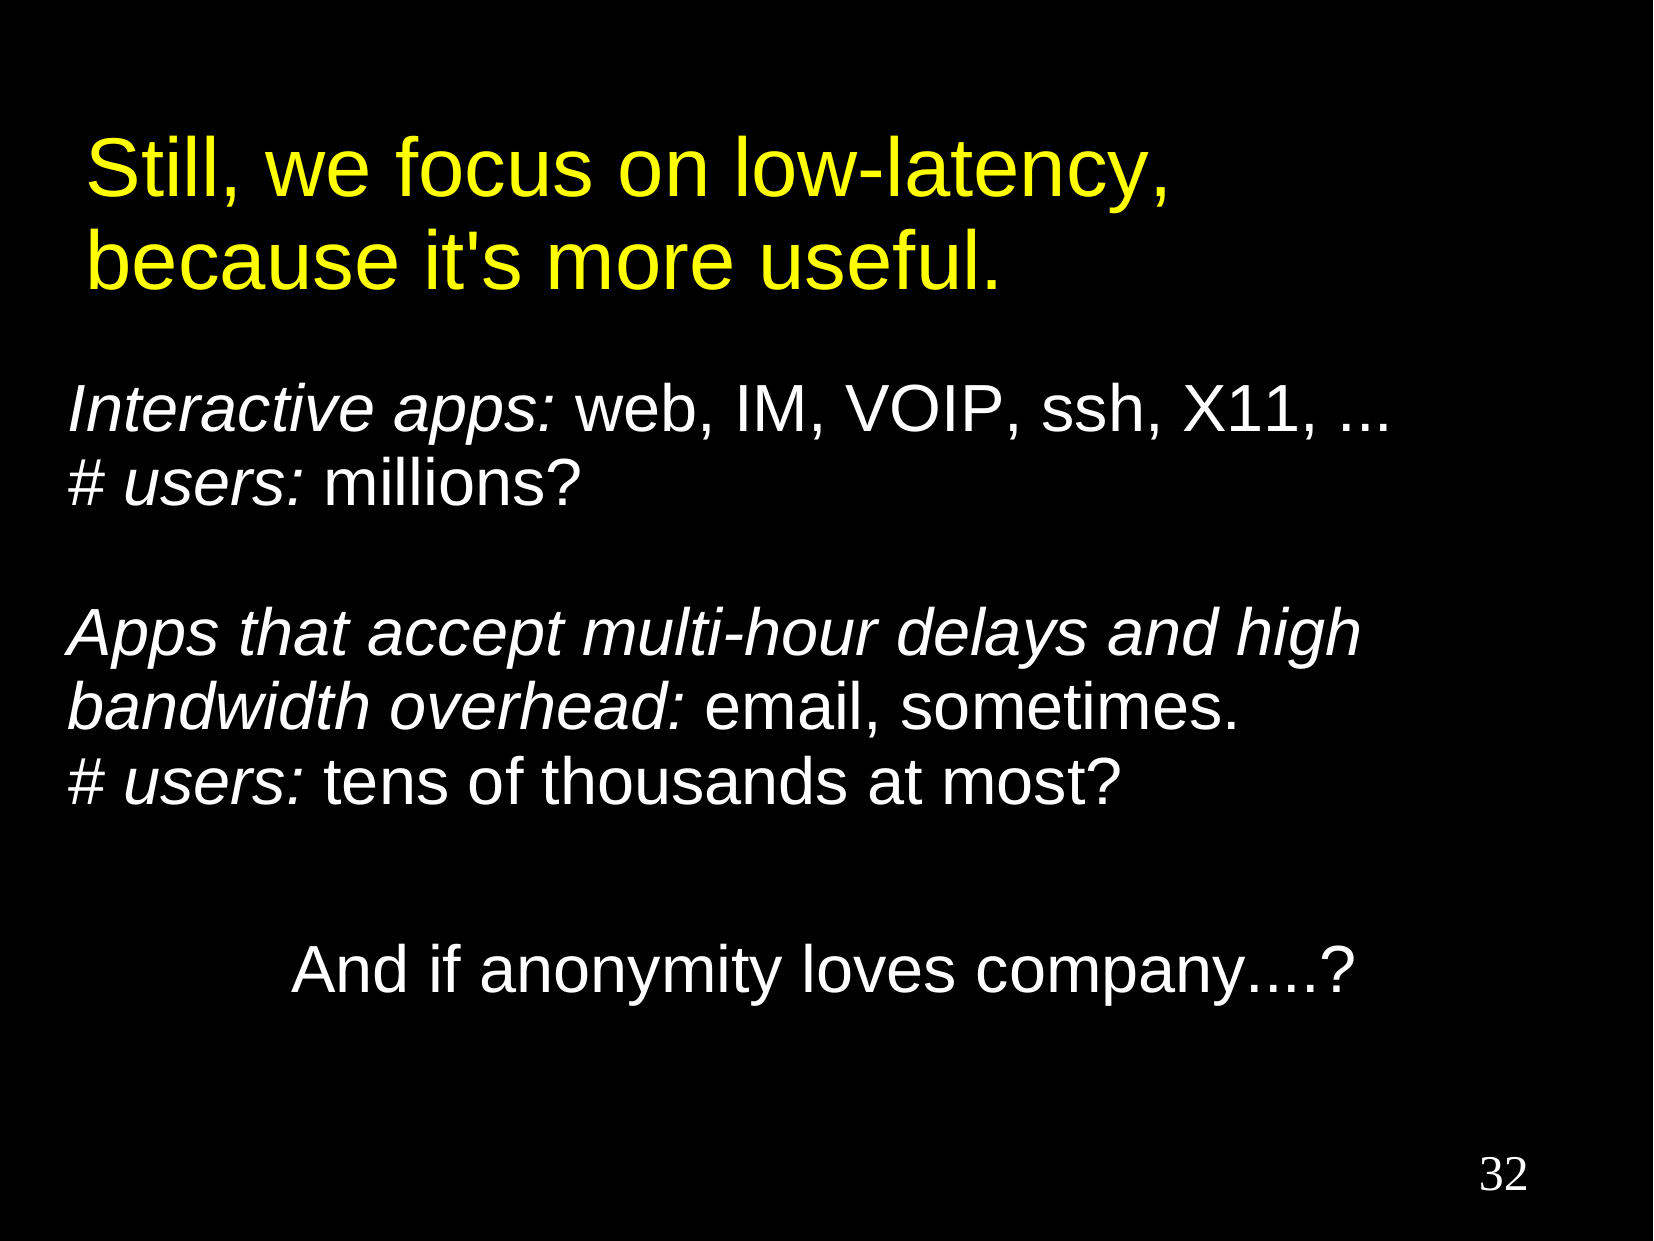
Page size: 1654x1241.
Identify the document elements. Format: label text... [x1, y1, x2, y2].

title Still, we focus on low-latency, because it's more useful. [85, 102, 1610, 326]
text_box And if anonymity loves company....? [291, 932, 1393, 1029]
text_box Interactive apps: web, IM, VOIP, ssh, X11, ... # users: millions? Apps that accept multi-hour delays and high bandwidth overhead: email, sometimes. # users: tens of thousands at most? [67, 370, 1600, 1152]
